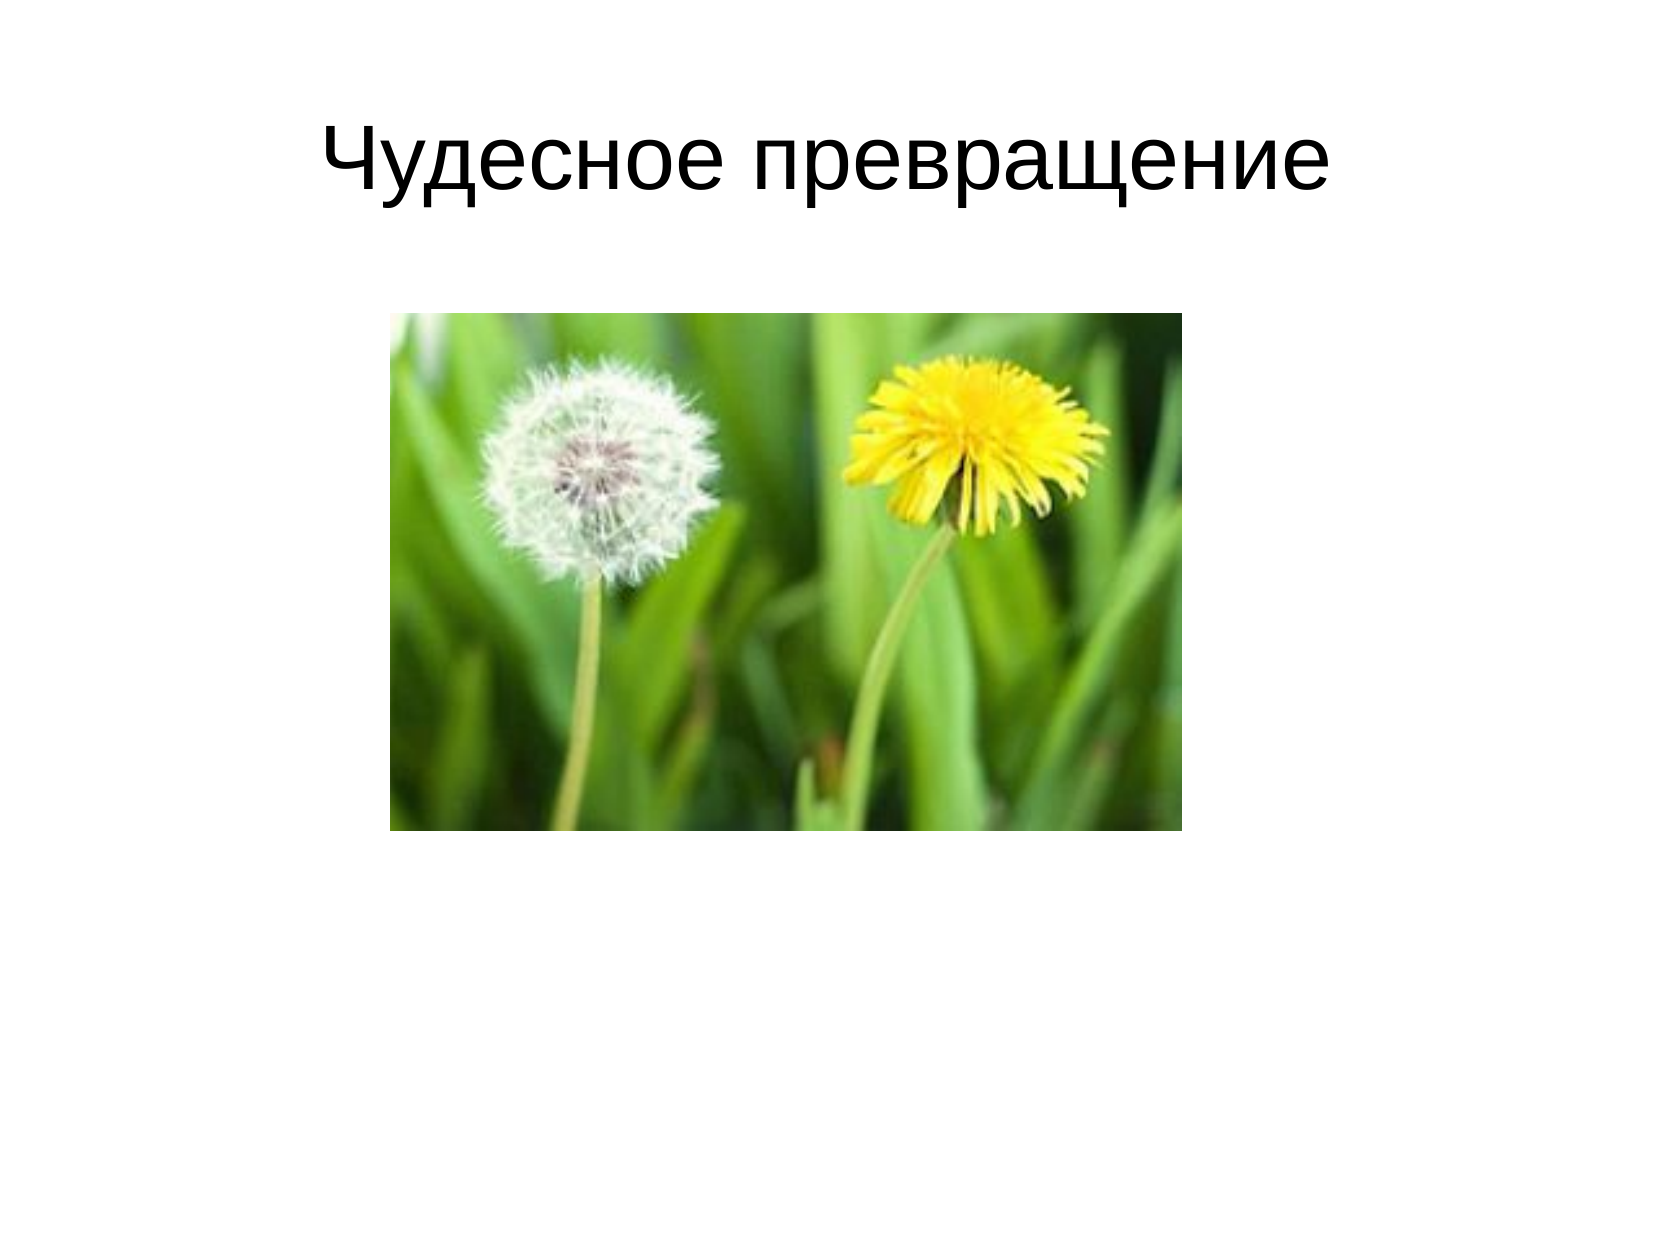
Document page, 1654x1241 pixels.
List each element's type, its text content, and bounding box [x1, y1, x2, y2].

picture [390, 313, 1182, 831]
title Чудесное превращение [82, 49, 1571, 257]
